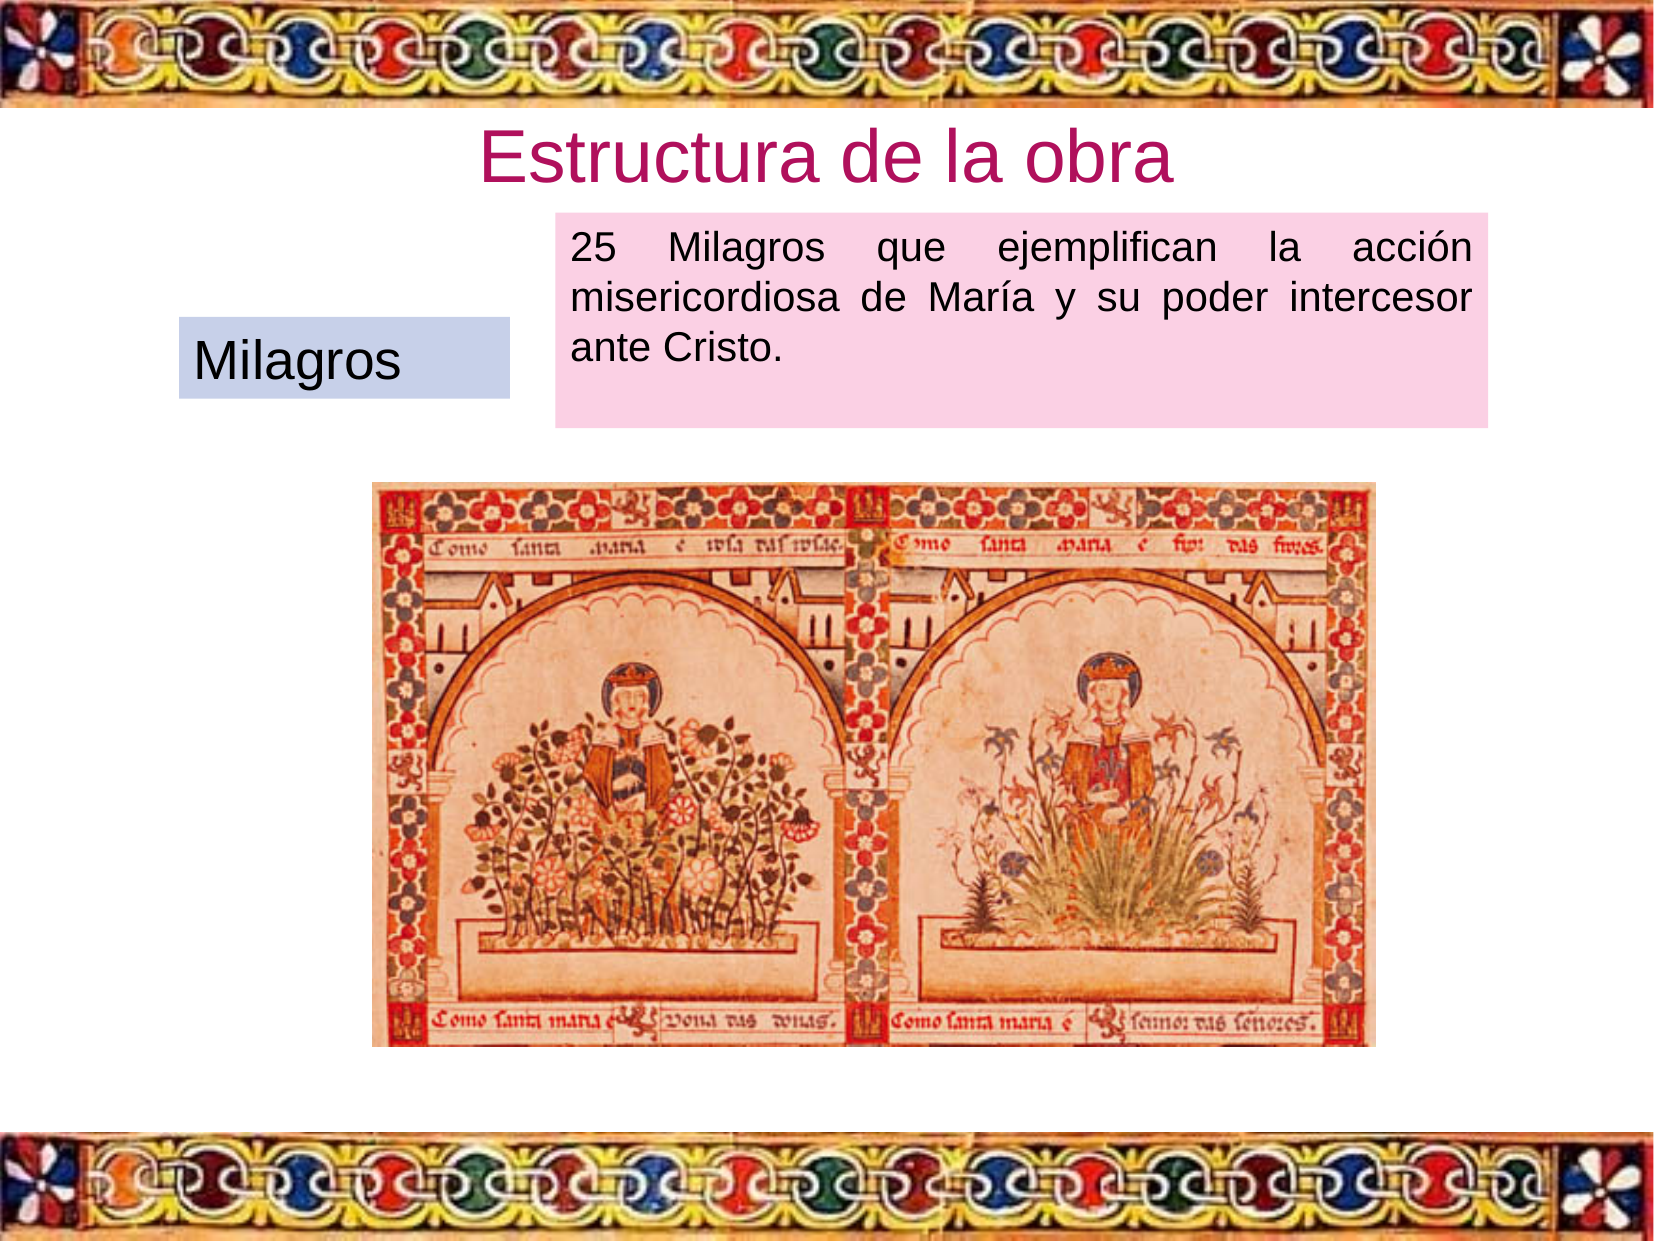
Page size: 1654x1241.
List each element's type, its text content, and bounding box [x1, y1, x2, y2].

text_box 25 Milagros que ejemplifican la acción misericordiosa de María y su poder intercesor ante Cristo. [555, 212, 1489, 429]
title Estructura de la obra [82, 108, 1571, 257]
picture [0, 1132, 1654, 1241]
picture [372, 482, 1376, 1047]
picture [0, 0, 1654, 108]
text_box Milagros [179, 316, 510, 399]
